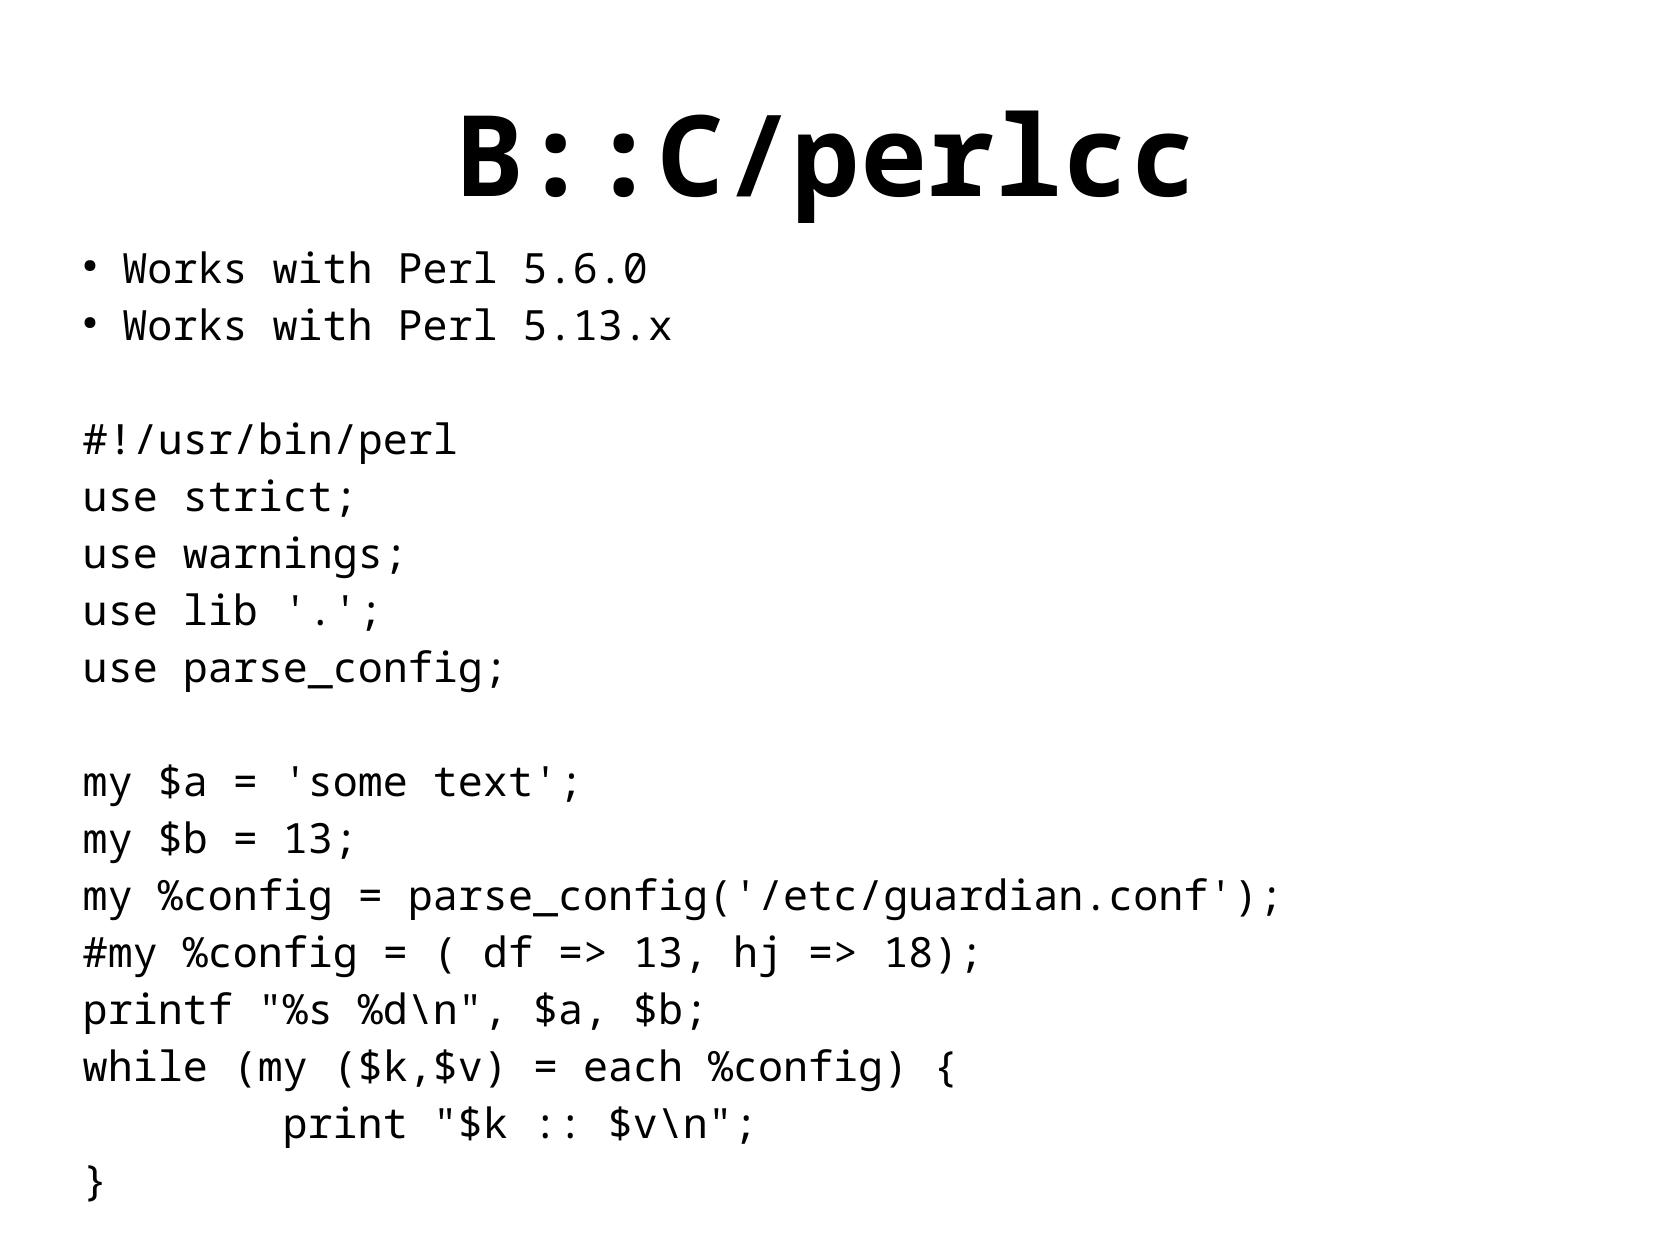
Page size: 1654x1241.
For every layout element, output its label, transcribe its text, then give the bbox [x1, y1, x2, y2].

title B::C/perlcc [82, 56, 1571, 250]
subtitle Works with Perl 5.6.0 Works with Perl 5.13.x #!/usr/bin/perl use strict; use warnings; use lib '.'; use parse_config; my $a = 'some text'; my $b = 13; my %config = parse_config('/etc/guardian.conf'); #my %config = ( df => 13, hj => 18); printf "%s %d\n", $a, $b; while (my ($k,$v) = each %config) { print "$k :: $v\n"; } [82, 306, 1571, 1140]
